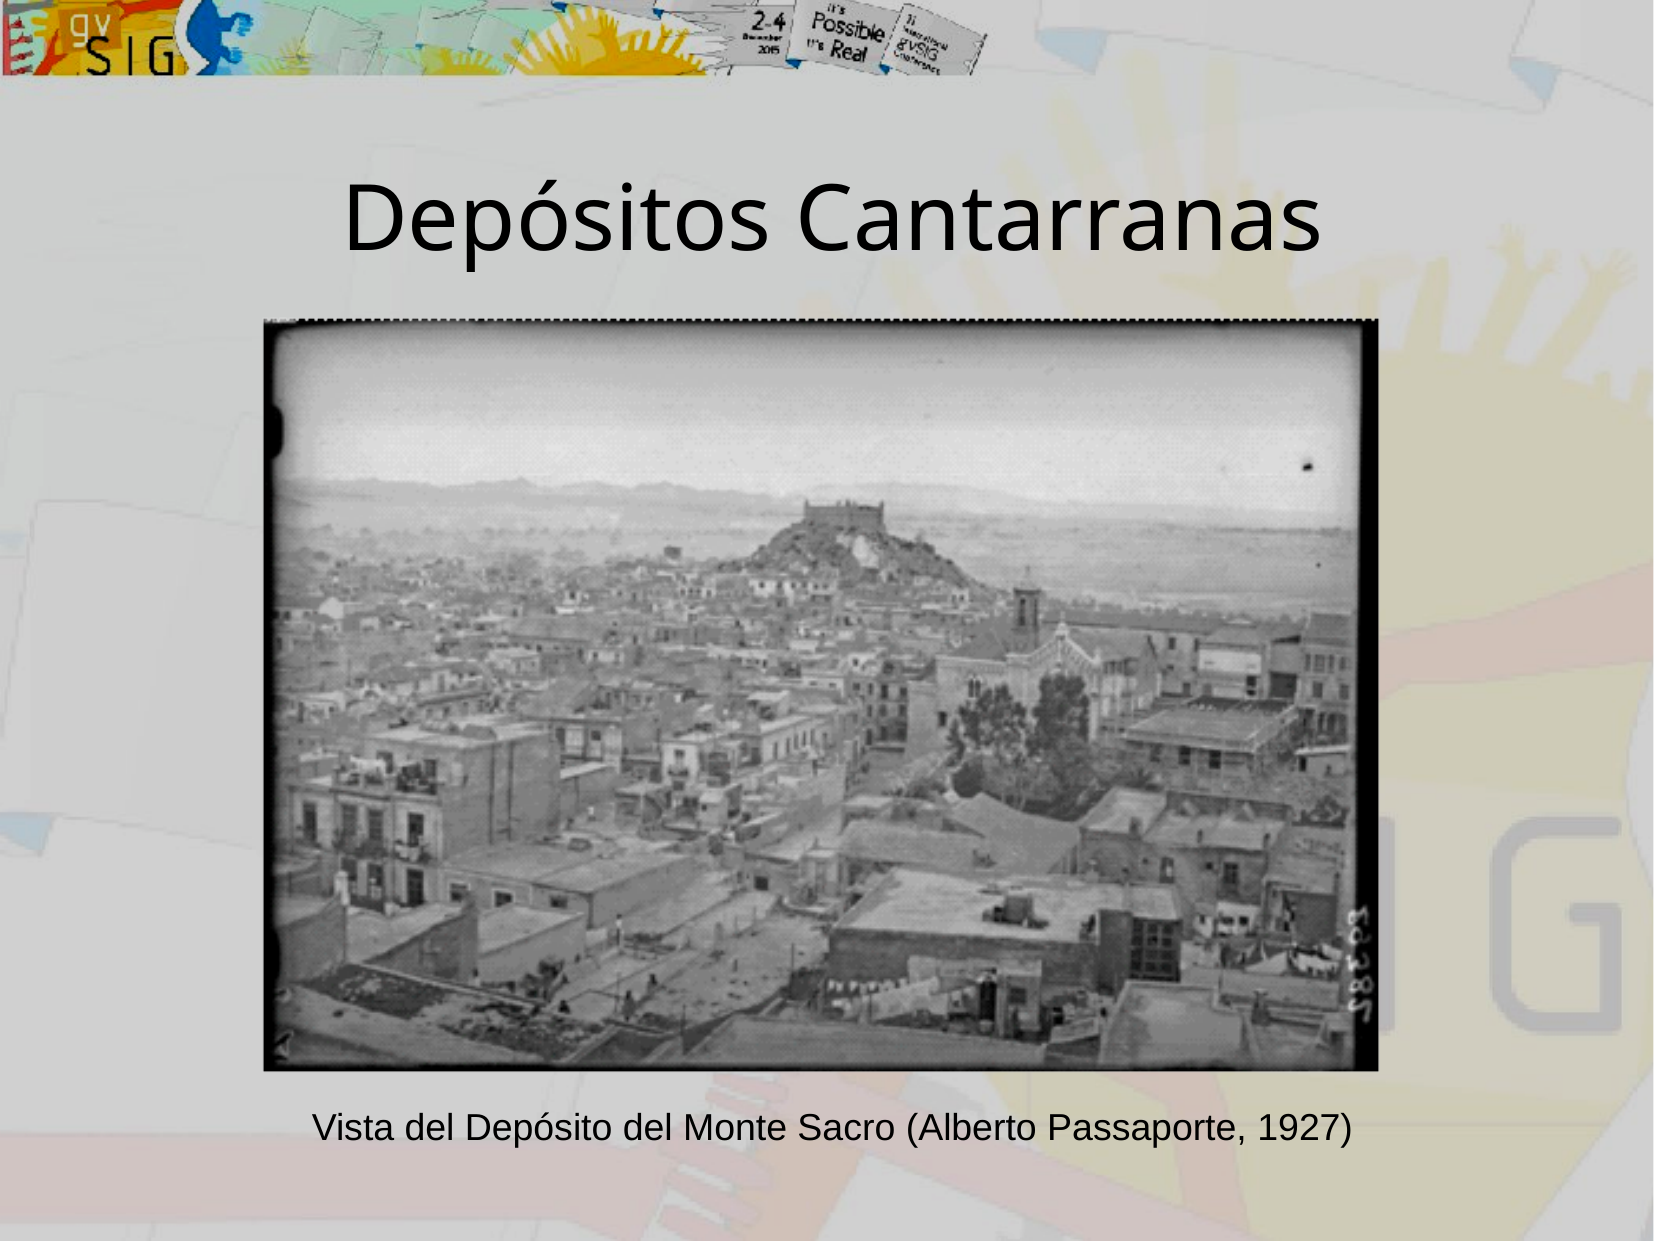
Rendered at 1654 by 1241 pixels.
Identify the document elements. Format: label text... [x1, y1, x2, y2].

title Depósitos Cantarranas [88, 111, 1577, 319]
picture [0, 0, 1654, 1241]
